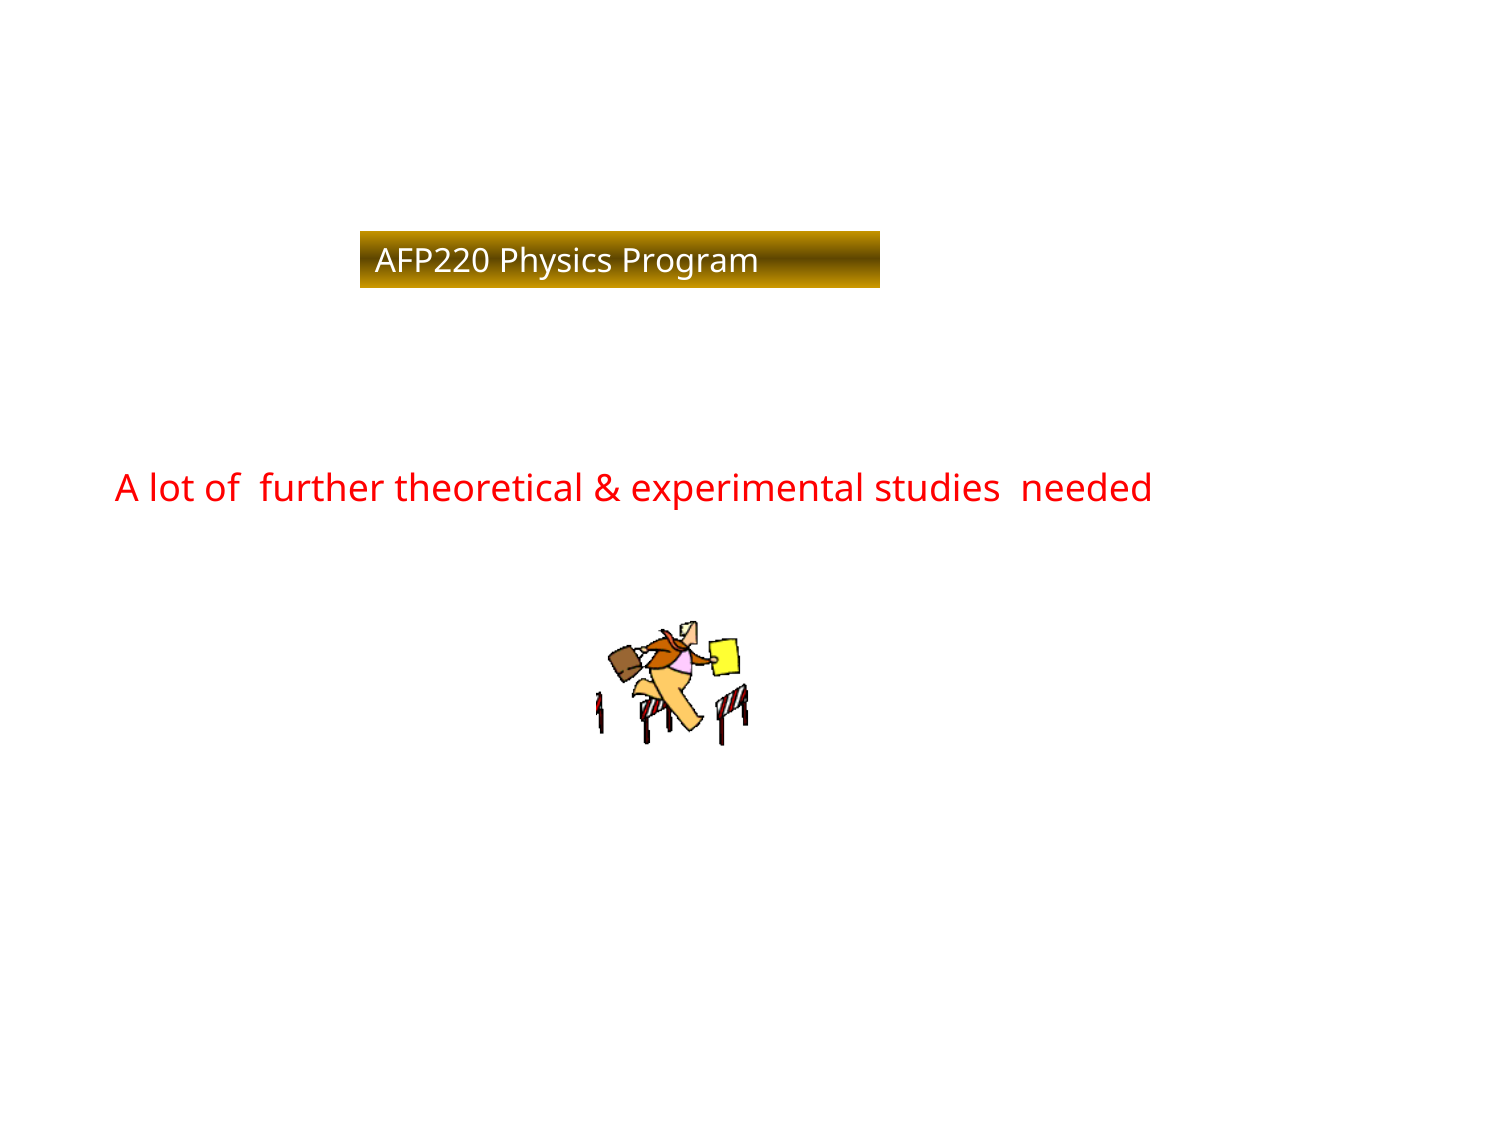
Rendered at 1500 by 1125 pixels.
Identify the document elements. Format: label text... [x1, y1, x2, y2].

text_box A lot of further theoretical & experimental studies needed [100, 456, 1211, 517]
picture [596, 605, 751, 750]
text_box AFP220 Physics Program [360, 231, 880, 288]
